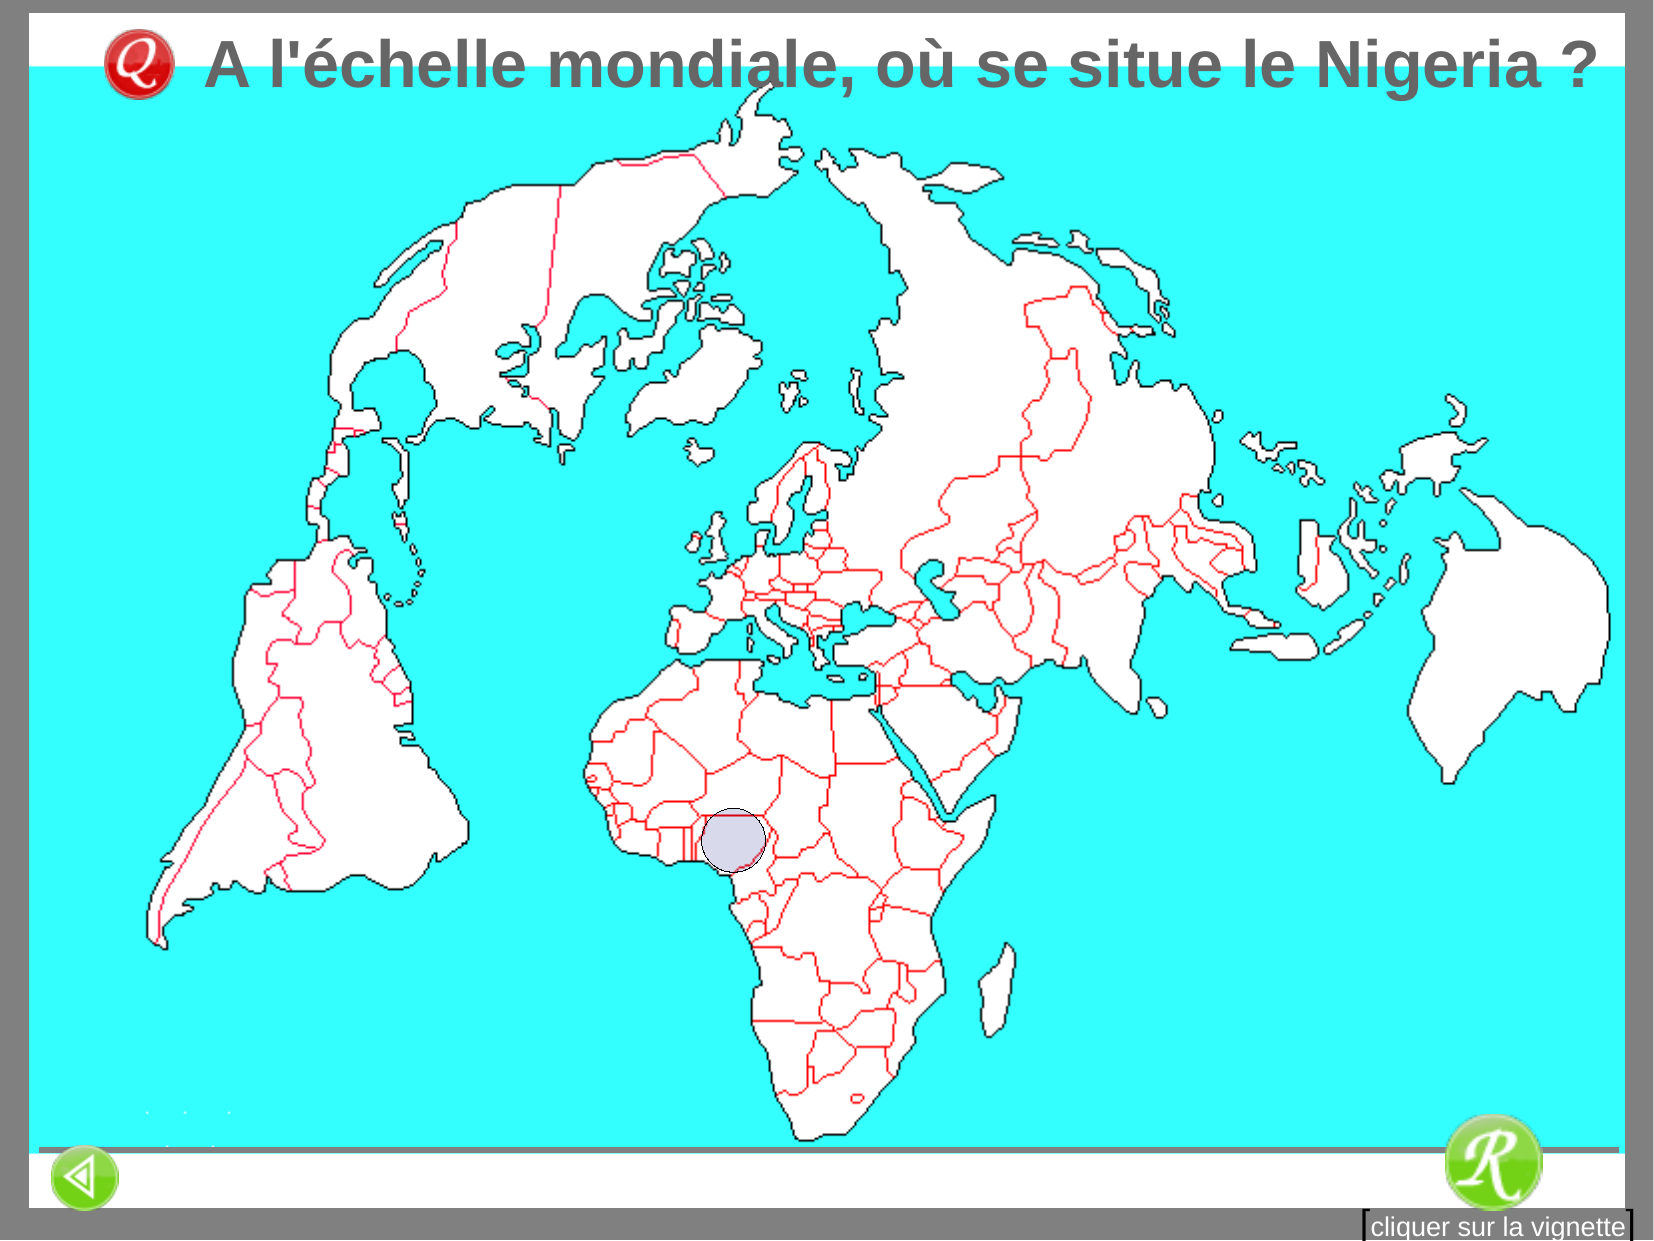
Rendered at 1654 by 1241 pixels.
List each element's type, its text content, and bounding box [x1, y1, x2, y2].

text_box [cliquer sur la vignette] [1345, 1195, 1651, 1241]
picture [29, 13, 1625, 1212]
text_box [701, 808, 766, 873]
text_box A l'échelle mondiale, où se situe le Nigeria ? [189, 19, 1617, 109]
